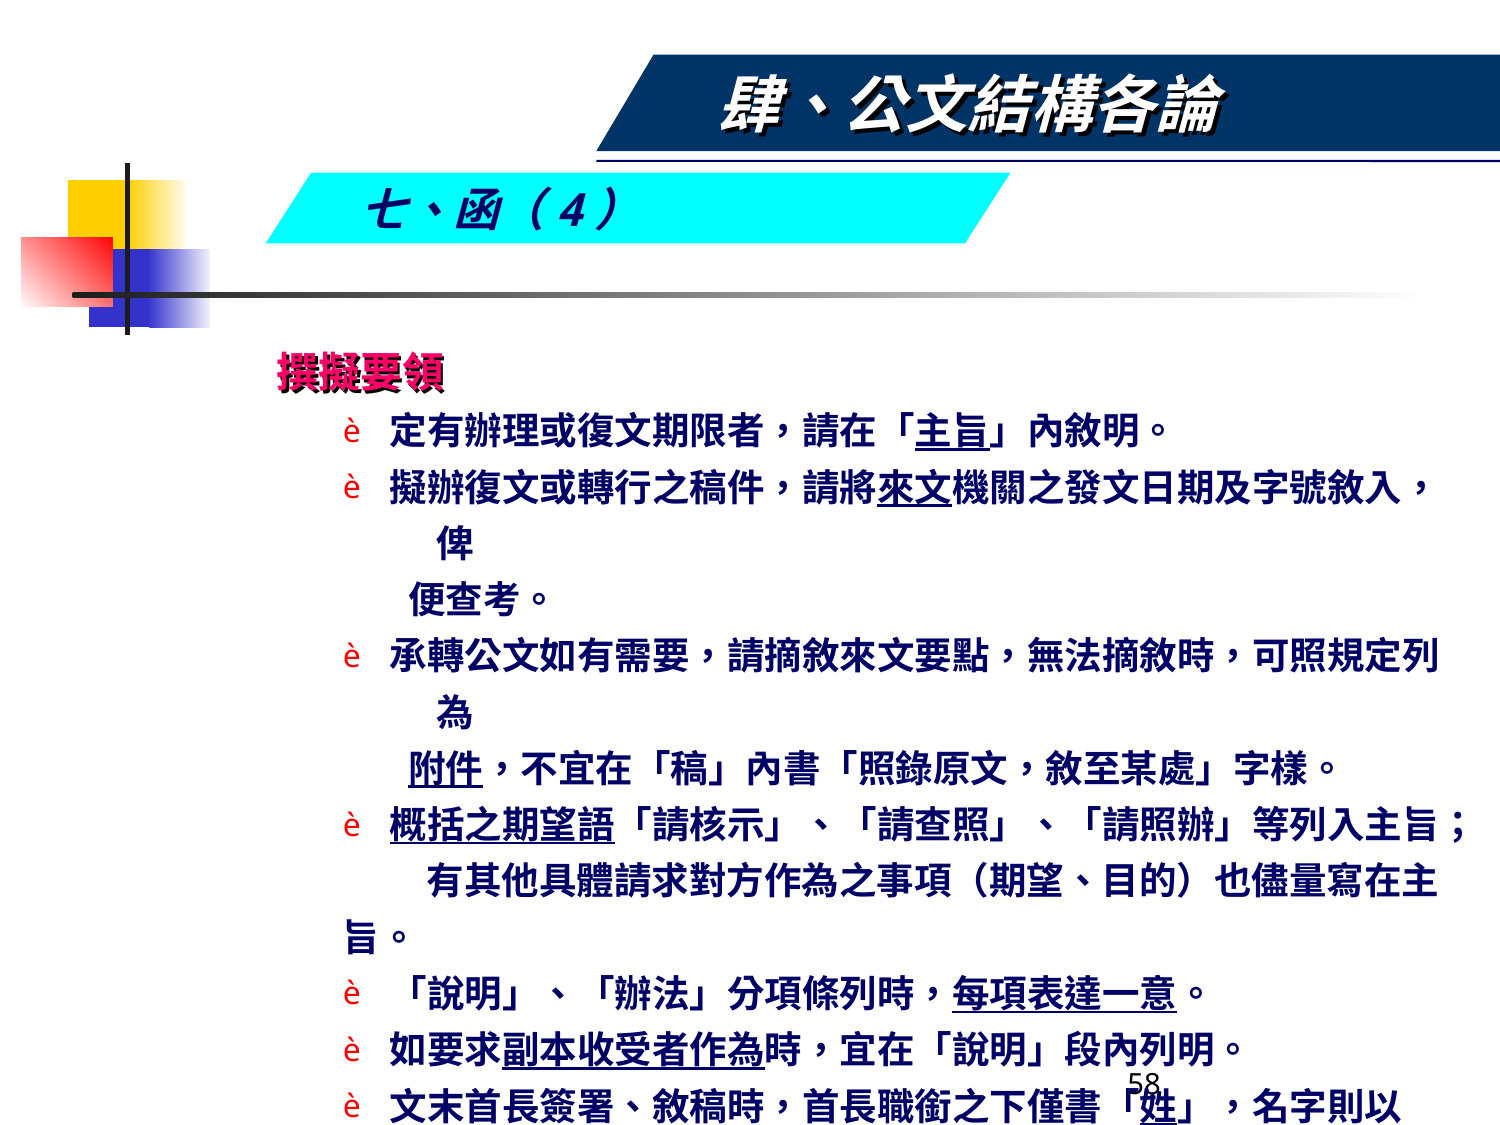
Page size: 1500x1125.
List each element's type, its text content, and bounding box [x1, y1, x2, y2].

text_box 撰擬要領 定有辦理或復文期限者，請在「主旨」內敘明。 擬辦復文或轉行之稿件，請將來文機關之發文日期及字號敘入，俾 便查考。 承轉公文如有需要，請摘敘來文要點，無法摘敘時，可照規定列為 附件，不宜在「稿」內書「照錄原文，敘至某處」字樣。 概括之期望語「請核示」、「請查照」、「請照辦」等列入主旨； 有其他具體請求對方作為之事項（期望、目的）也儘量寫在主旨。 「說明」、「辦法」分項條列時，每項表達一意。 如要求副本收受者作為時，宜在「說明」段內列明。 文末首長簽署、敘稿時，首長職銜之下僅書「姓」，名字則以「○ ○」表示。 [178, 330, 1459, 962]
text_box <編號> [1112, 1037, 1426, 1113]
text_box 七、函（4） [265, 172, 1011, 244]
text_box 肆、公文結構各論 [596, 54, 1500, 152]
